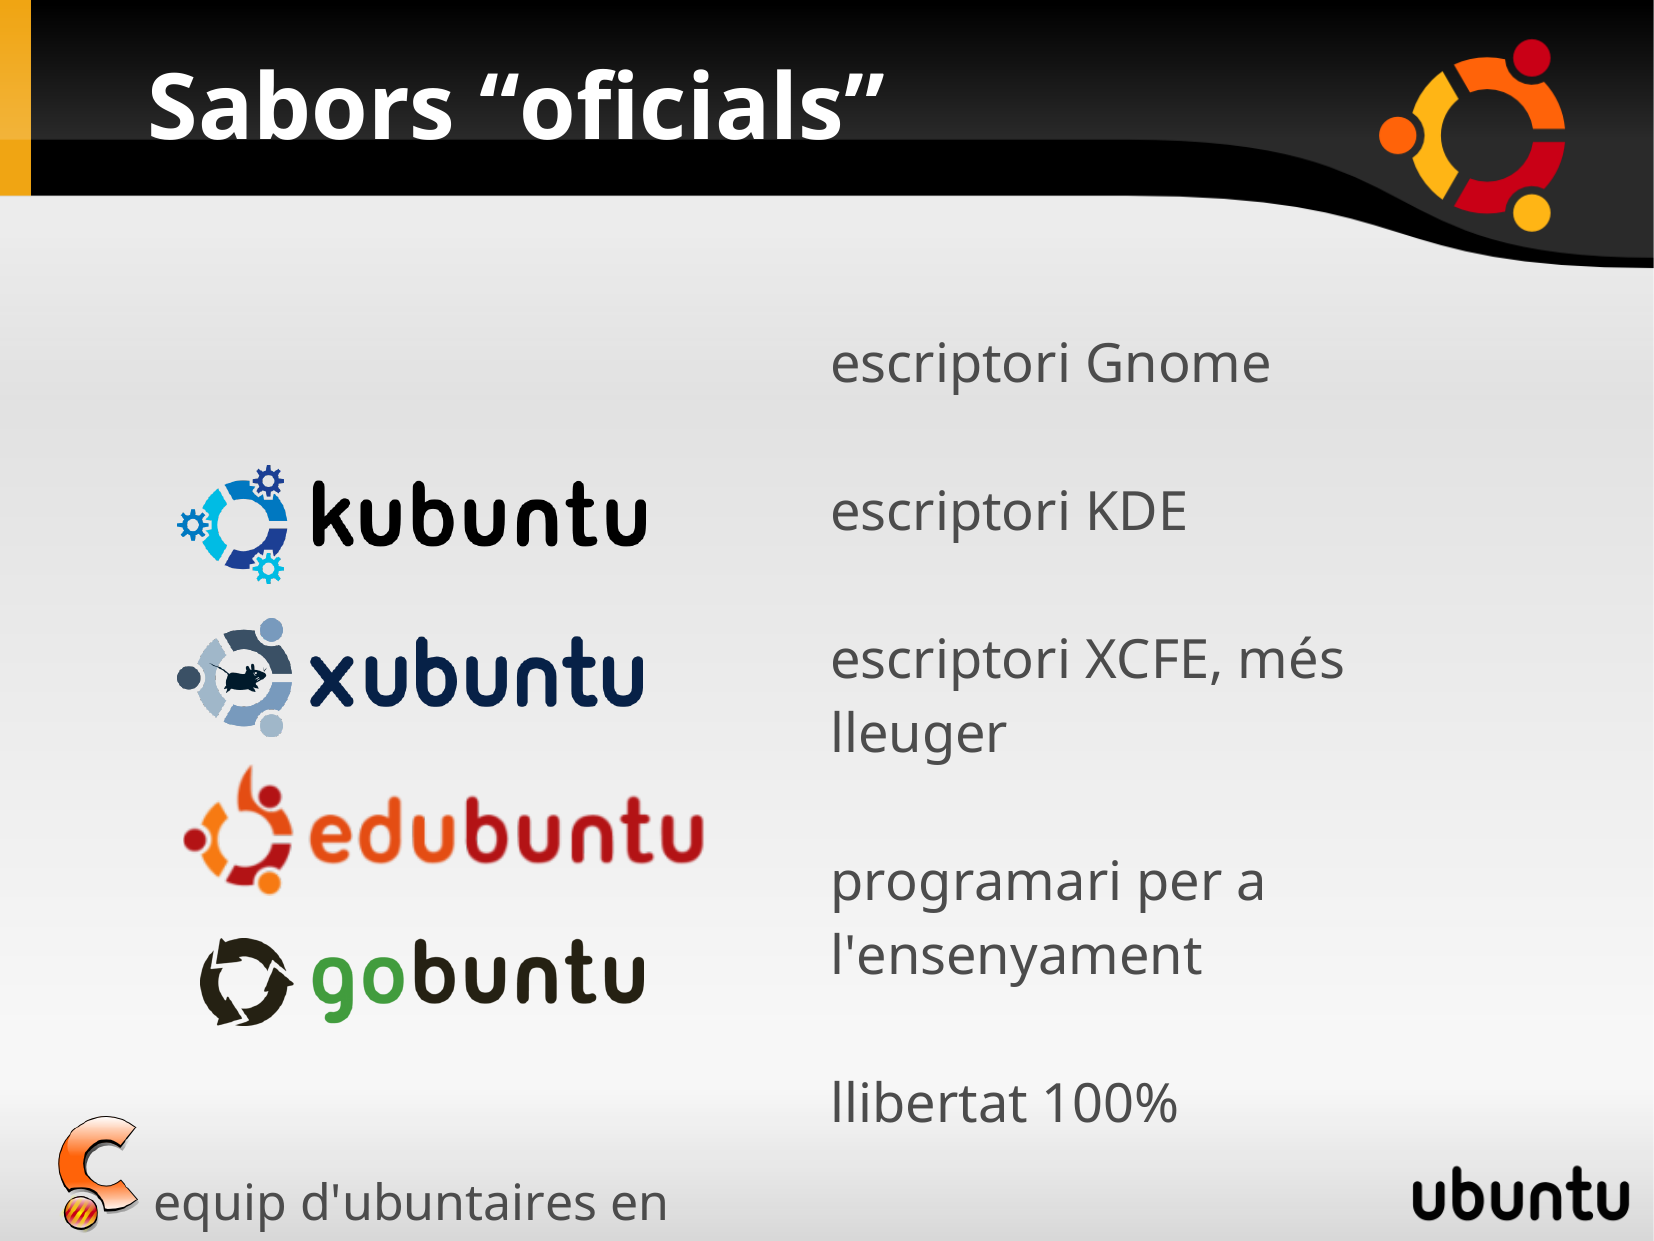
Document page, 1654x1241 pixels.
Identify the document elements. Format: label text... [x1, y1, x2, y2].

title Sabors “oficials” [0, 0, 1359, 208]
text_box escriptori Gnome escriptori KDE escriptori XCFE, més lleuger programari per a l'ensenyament llibertat 100% [830, 324, 1536, 1018]
picture [0, 0, 1654, 1241]
